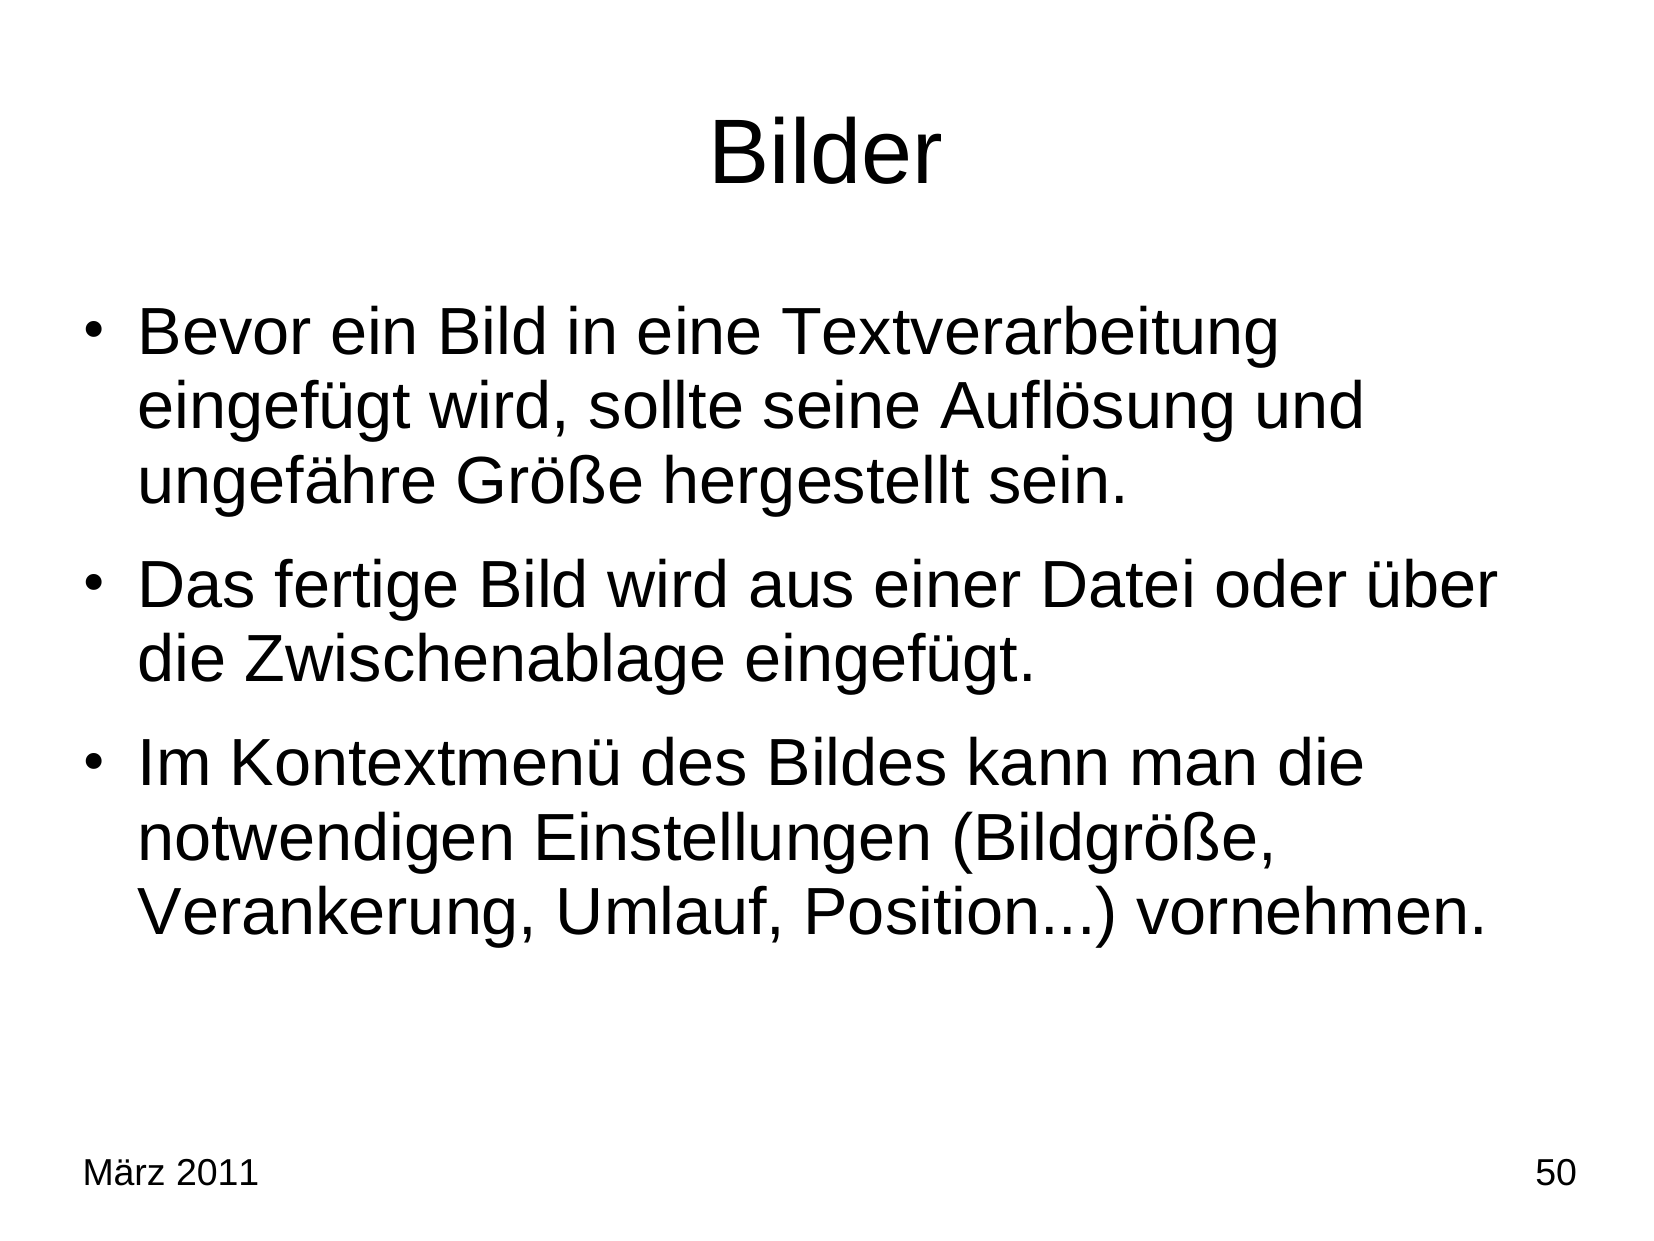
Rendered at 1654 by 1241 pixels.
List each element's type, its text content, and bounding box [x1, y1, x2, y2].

title Bilder [82, 49, 1571, 257]
list Bevor ein Bild in eine Textverarbeitung eingefügt wird, sollte seine Auflösung und ungefähre Größe hergestellt sein. Das fertige Bild wird aus einer Datei oder über die Zwischenablage eingefügt. Im Kontextmenü des Bildes kann man die notwendigen Einstellungen (Bildgröße, Verankerung, Umlauf, Position...) vornehmen. [82, 290, 1571, 1109]
